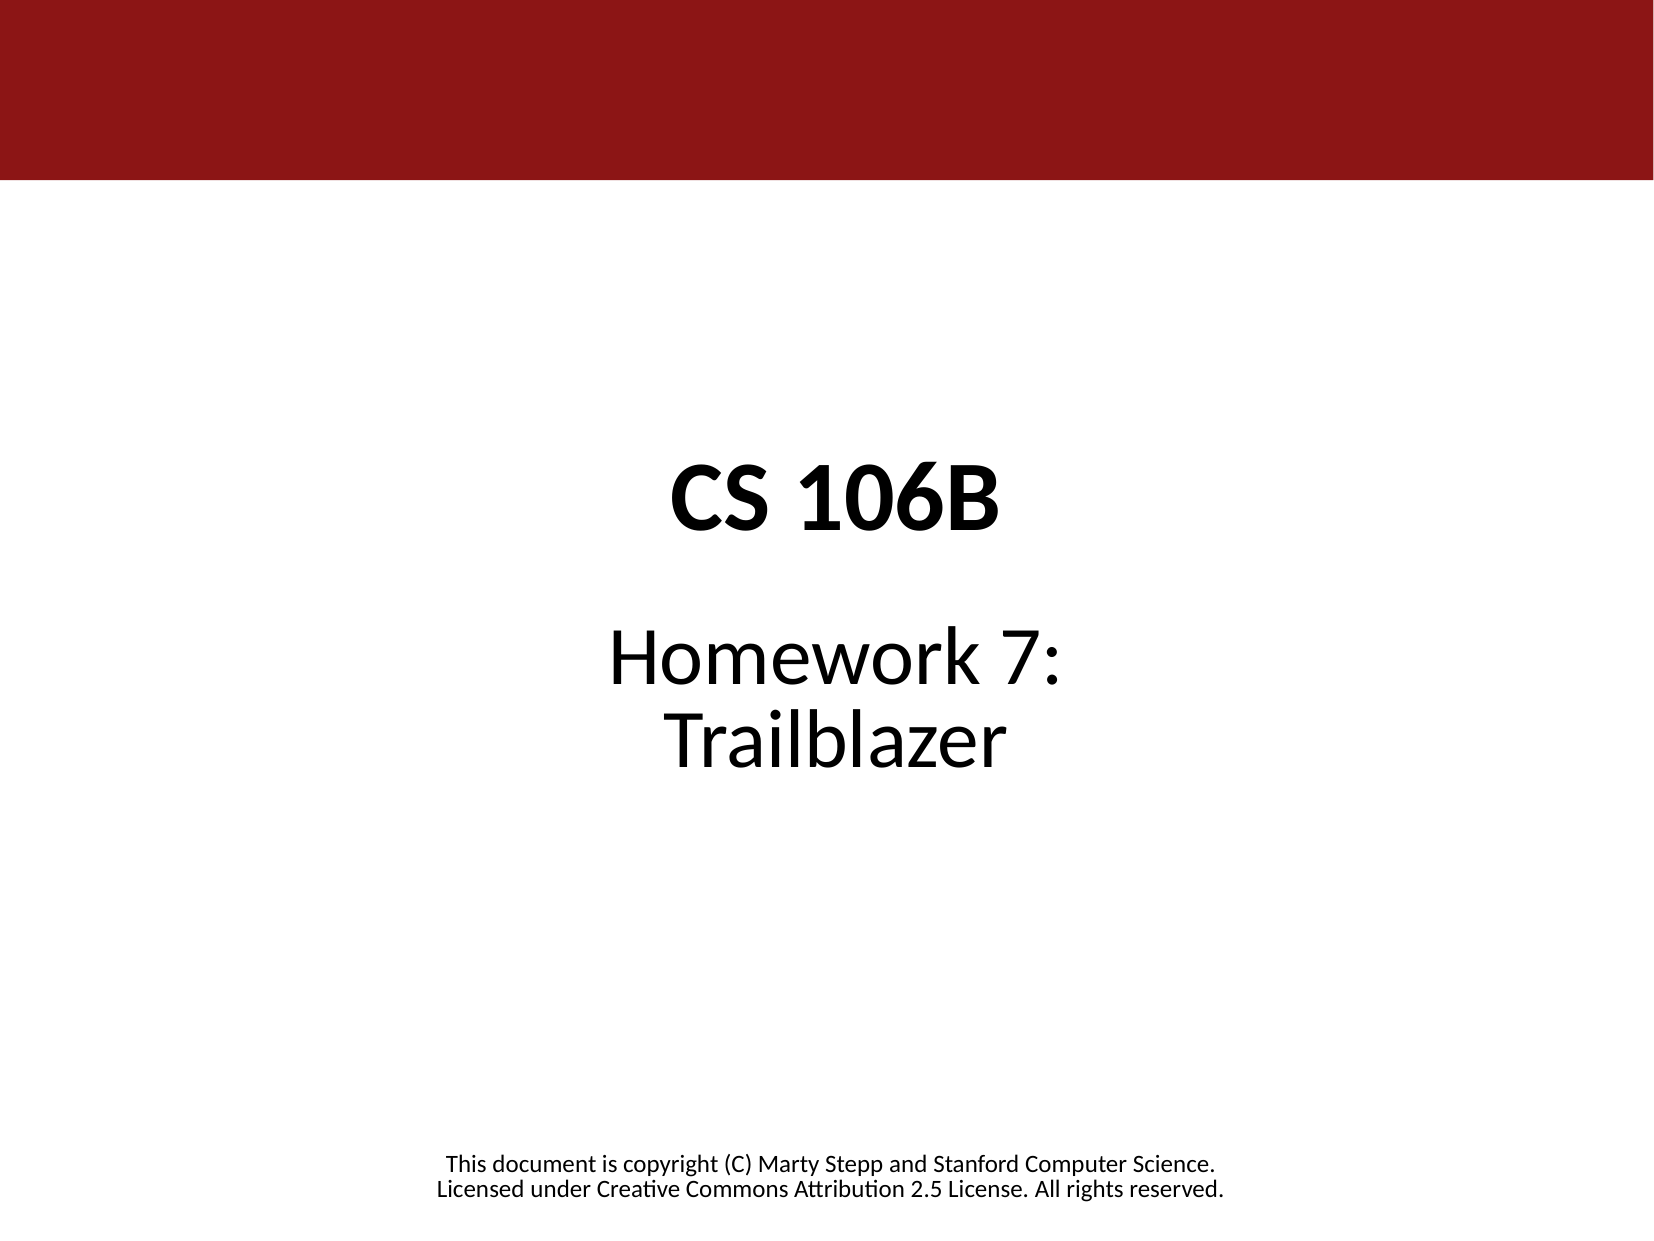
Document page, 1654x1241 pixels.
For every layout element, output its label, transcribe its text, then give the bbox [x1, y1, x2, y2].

text_box This document is copyright (C) Marty Stepp and Stanford Computer Science. Licensed under Creative Commons Attribution 2.5 License. All rights reserved. [422, 1146, 1241, 1212]
title [0, 0, 1654, 181]
subtitle CS 106B Homework 7: Trailblazer [37, 225, 1636, 1186]
